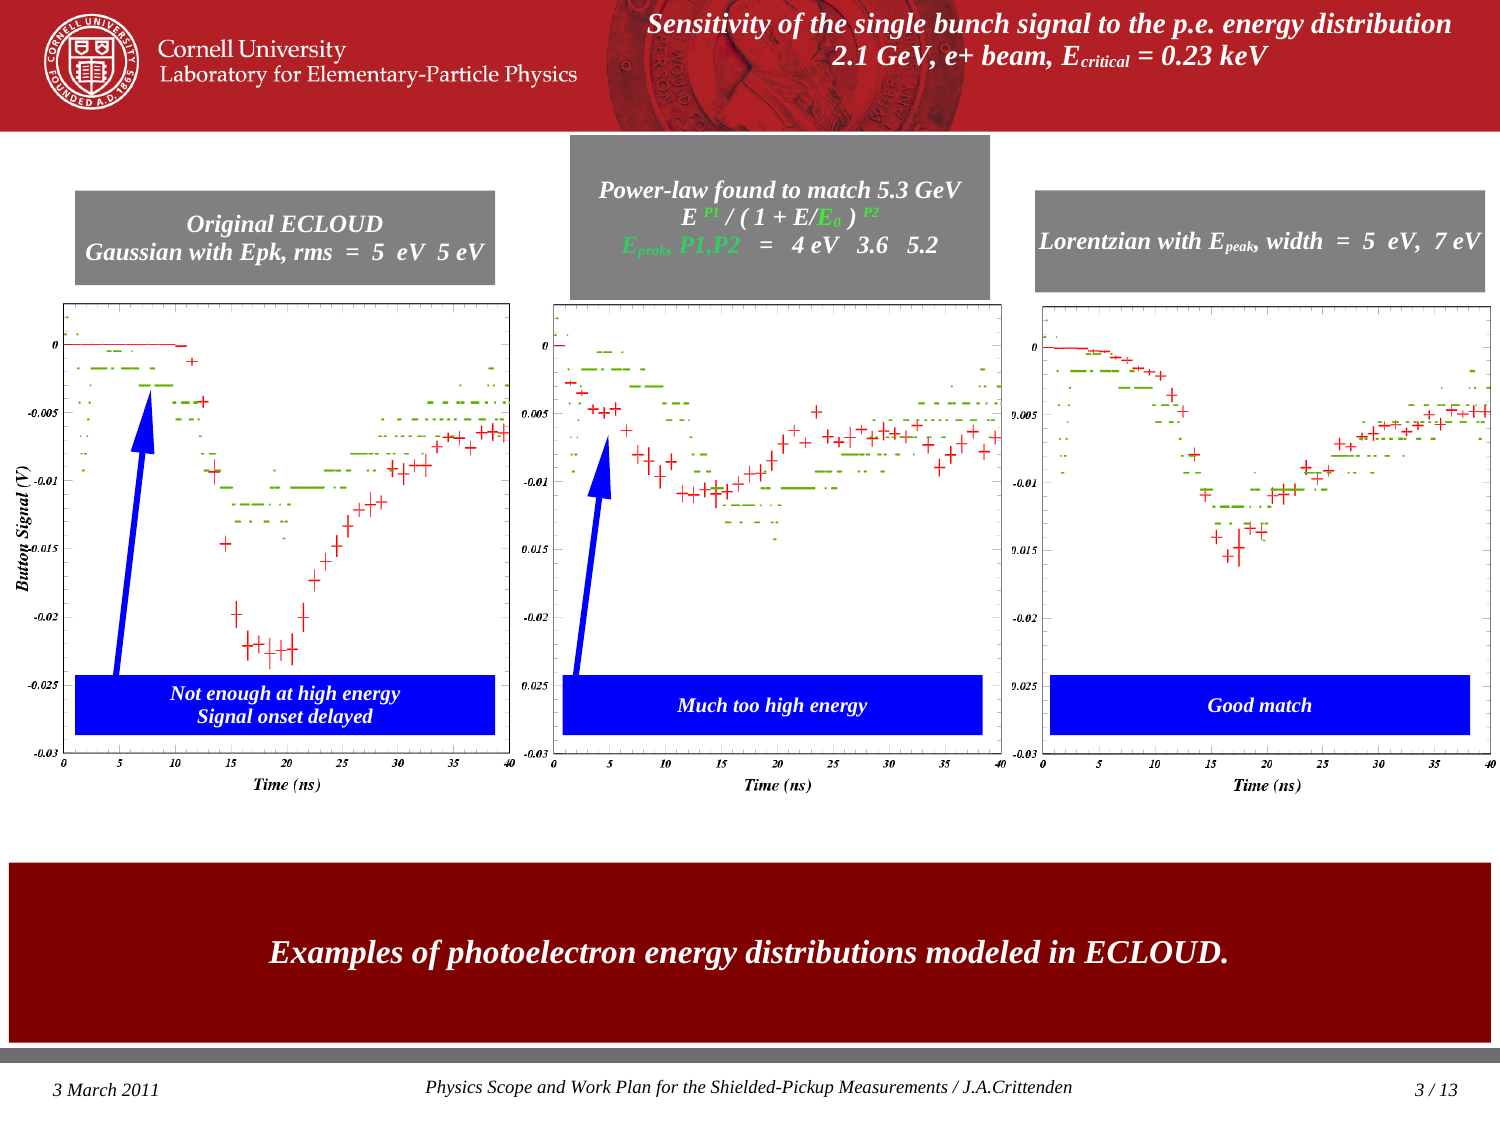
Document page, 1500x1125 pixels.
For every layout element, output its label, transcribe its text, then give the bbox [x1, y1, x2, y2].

picture [11, 299, 1500, 799]
text_box Power-law found to match 5.3 GeV E P1 / ( 1 + E/E0 ) P2 Epeak, P1,P2 = 4 eV 3.6 5.2 [570, 135, 991, 300]
text_box Good match [1050, 675, 1471, 736]
text_box Not enough at high energy Signal onset delayed [75, 675, 496, 736]
text_box Original ECLOUD Gaussian with Epk, rms = 5 eV 5 eV [75, 190, 496, 286]
picture [0, 0, 1500, 132]
text_box Examples of photoelectron energy distributions modeled in ECLOUD. [8, 862, 1491, 1043]
text_box Much too high energy [562, 675, 983, 736]
text_box Sensitivity of the single bunch signal to the p.e. energy distribution 2.1 GeV, e+ beam, Ecritical = 0.23 keV [600, 0, 1500, 113]
text_box Lorentzian with Epeak, width = 5 eV, 7 eV [1035, 190, 1486, 293]
